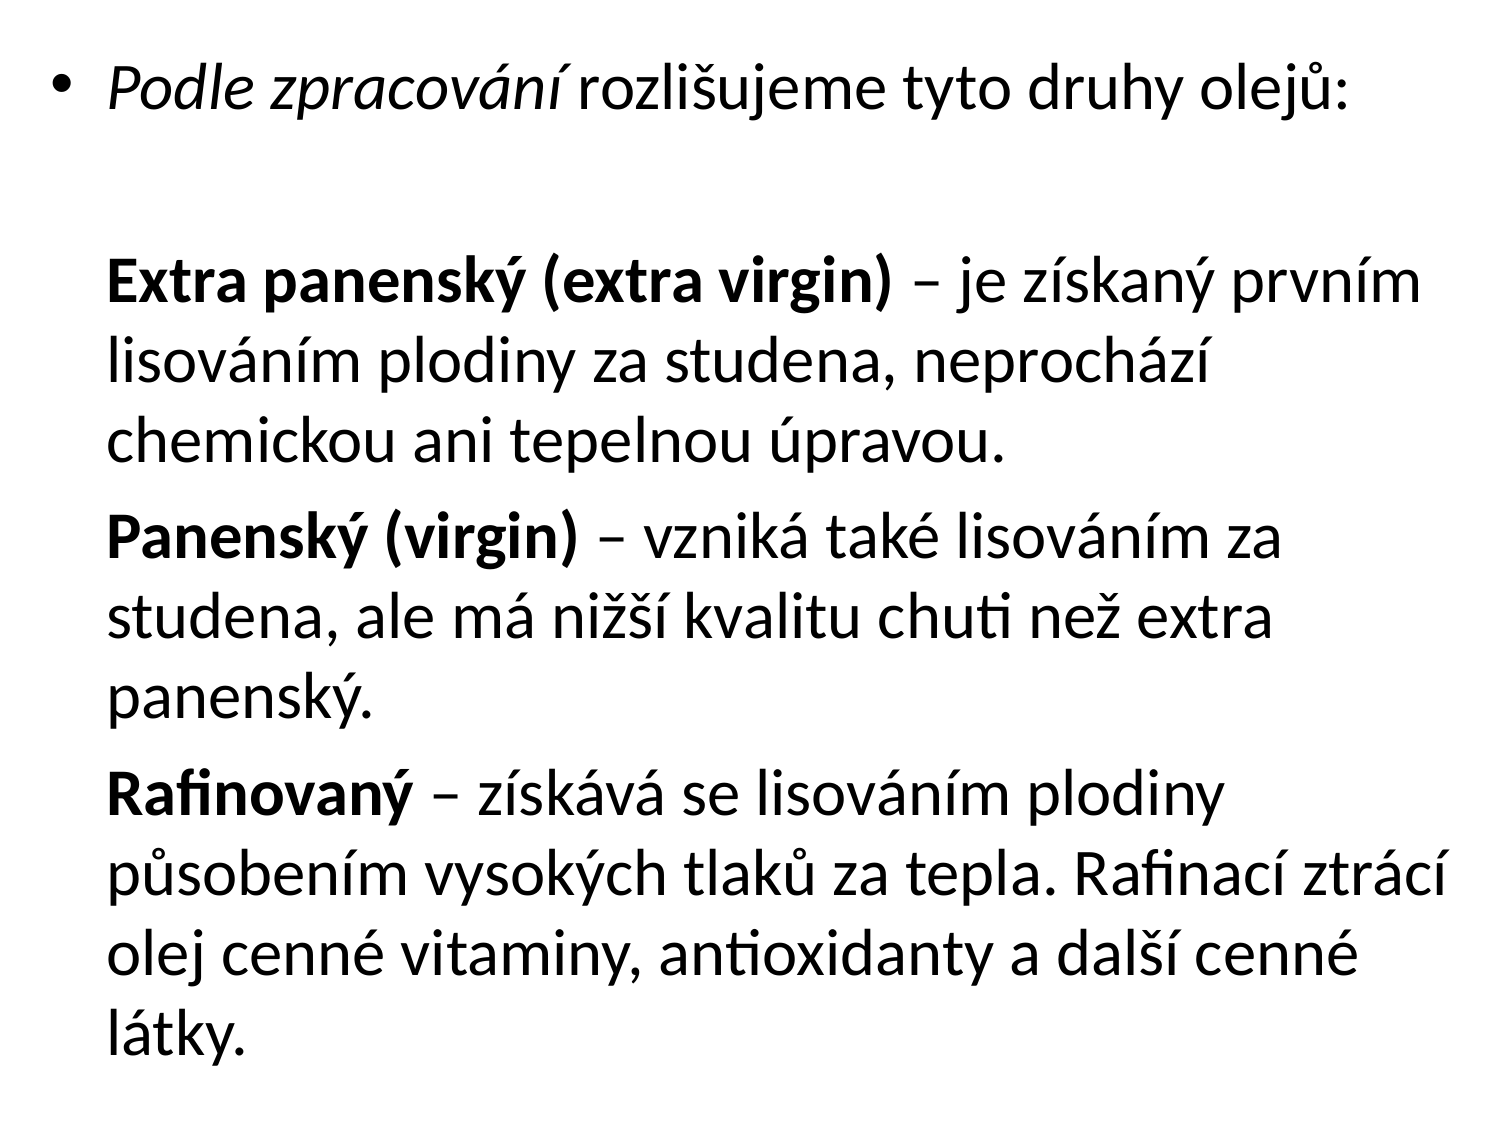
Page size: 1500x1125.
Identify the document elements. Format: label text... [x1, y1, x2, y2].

list Podle zpracování rozlišujeme tyto druhy olejů: Extra panenský (extra virgin) – je získaný prvním lisováním plodiny za studena, neprochází chemickou ani tepelnou úpravou. Panenský (virgin) – vzniká také lisováním za studena, ale má nižší kvalitu chuti než extra panenský. Rafinovaný – získává se lisováním plodiny působením vysokých tlaků za tepla. Rafinací ztrácí olej cenné vitaminy, antioxidanty a další cenné látky. [35, 35, 1465, 1125]
